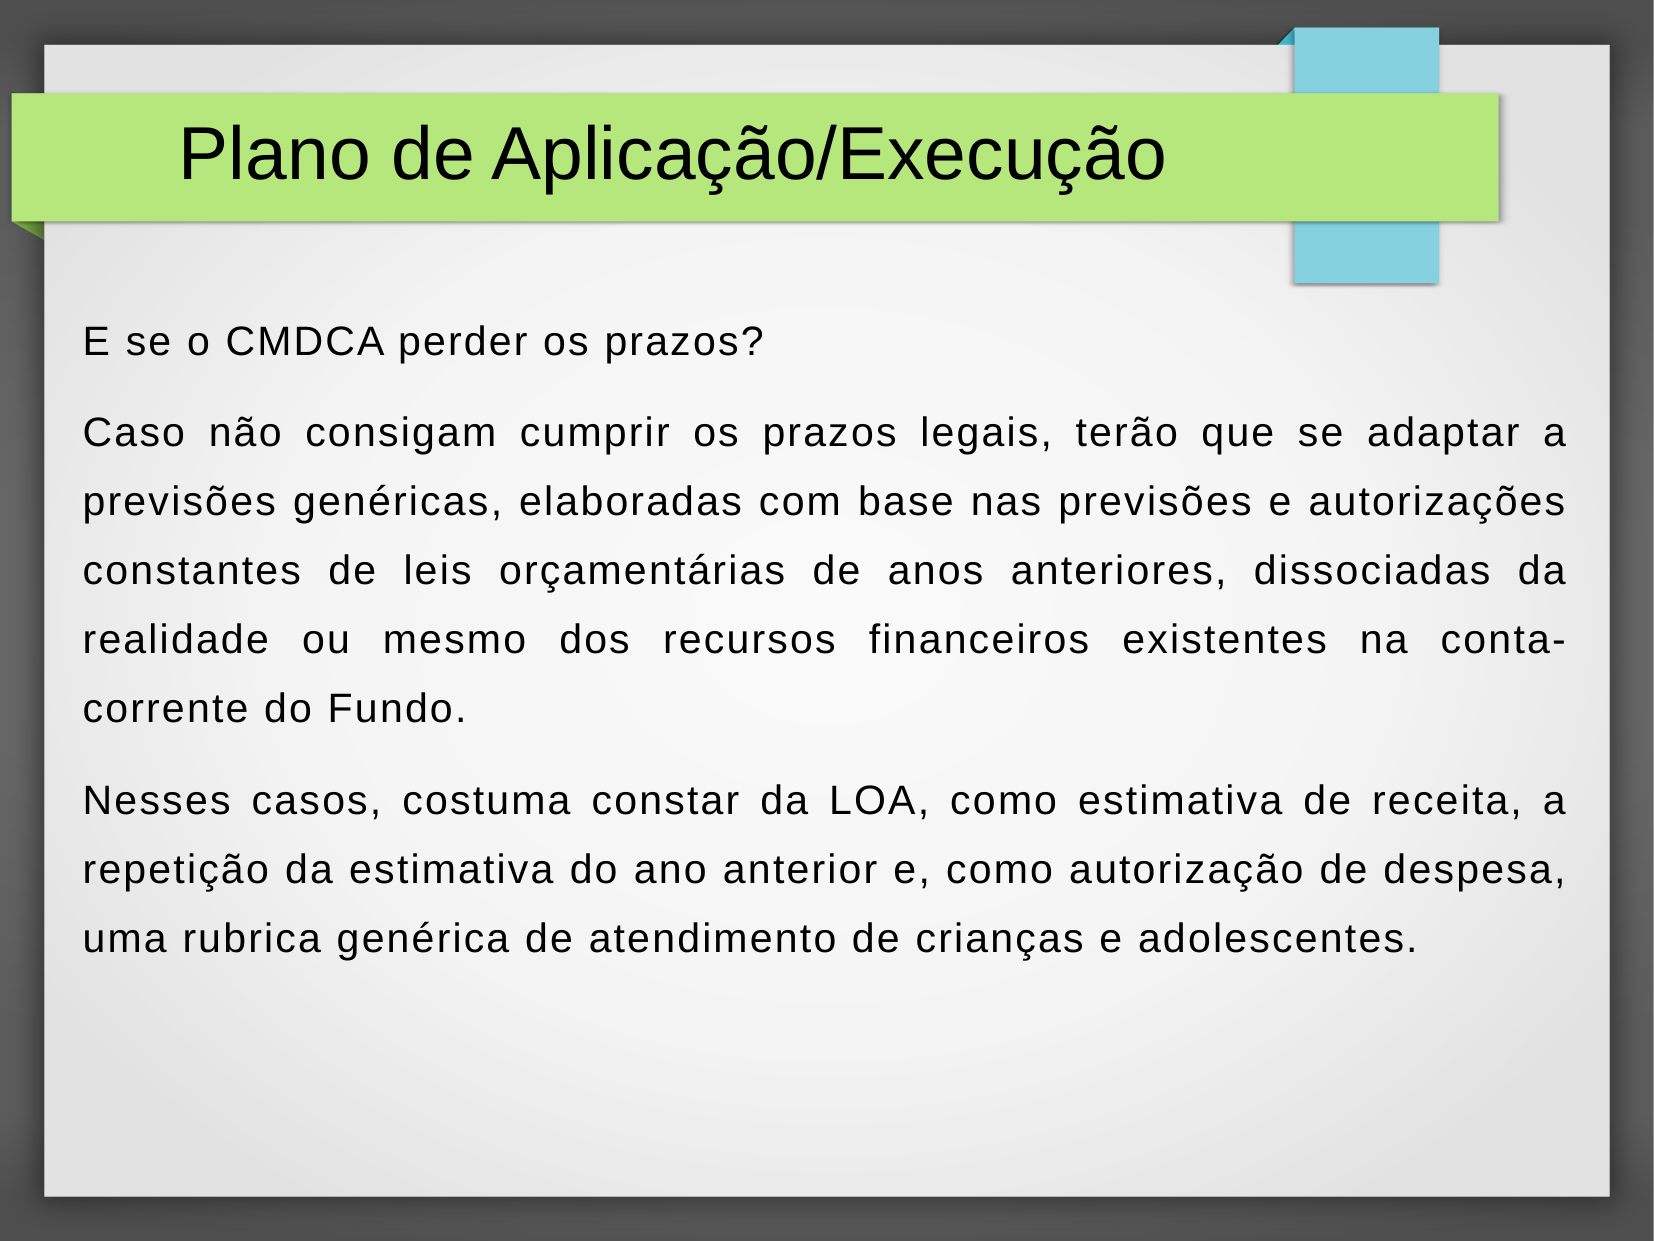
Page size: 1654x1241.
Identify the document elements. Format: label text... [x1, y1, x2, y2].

title Plano de Aplicação/Execução [82, 94, 1264, 213]
list E se o CMDCA perder os prazos? Caso não consigam cumprir os prazos legais, terão que se adaptar a previsões genéricas, elaboradas com base nas previsões e autorizações constantes de leis orçamentárias de anos anteriores, dissociadas da realidade ou mesmo dos recursos financeiros existentes na conta-corrente do Fundo. Nesses casos, costuma constar da LOA, como estimativa de receita, a repetição da estimativa do ano anterior e, como autorização de despesa, uma rubrica genérica de atendimento de crianças e adolescentes. [82, 295, 1571, 1015]
picture [0, 0, 1654, 1241]
